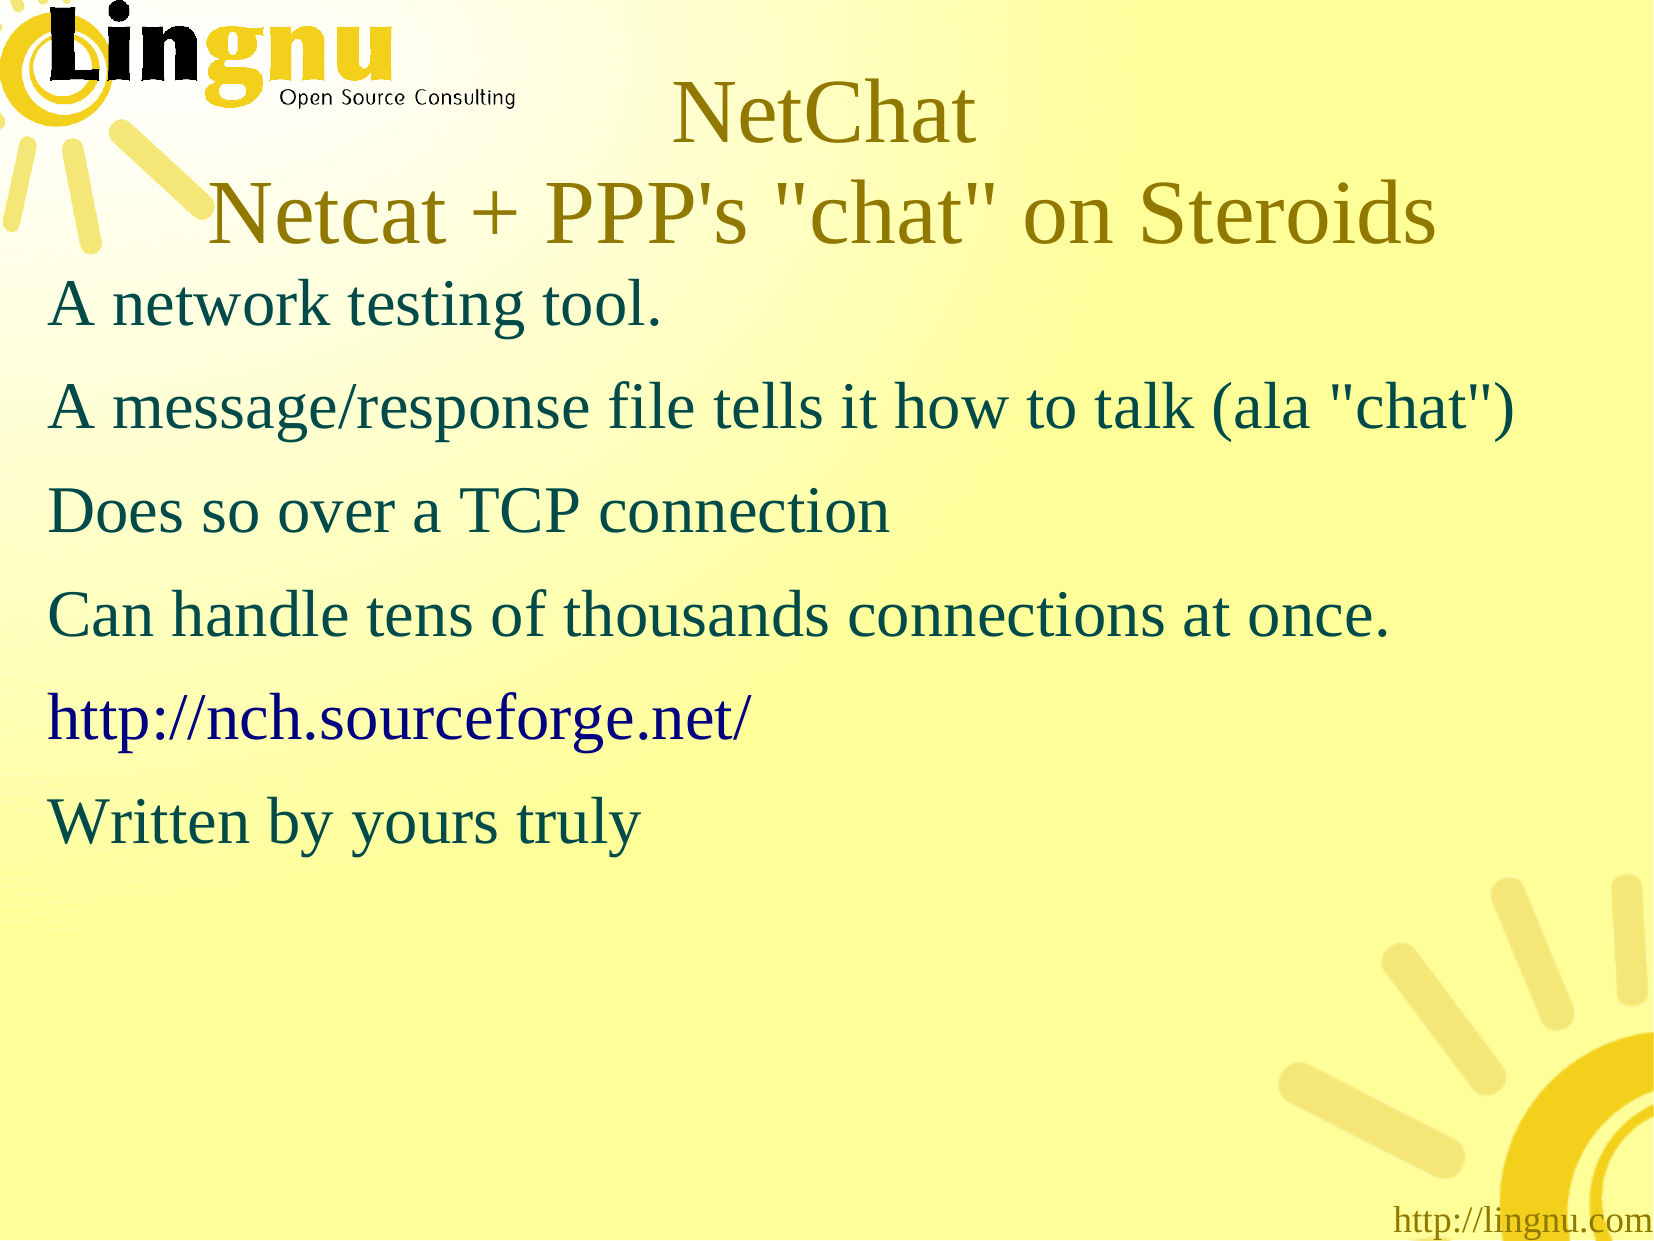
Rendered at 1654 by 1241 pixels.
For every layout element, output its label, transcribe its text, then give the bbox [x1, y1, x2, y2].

title NetChat Netcat + PPP's "chat" on Steroids [118, 58, 1531, 265]
picture [1256, 871, 1654, 1241]
picture [0, 0, 516, 256]
list A network testing tool. A message/response file tells it how to talk (ala "chat") Does so over a TCP connection Can handle tens of thousands connections at once. http://nch.sourceforge.net/ Written by yours truly [29, 265, 1625, 1211]
